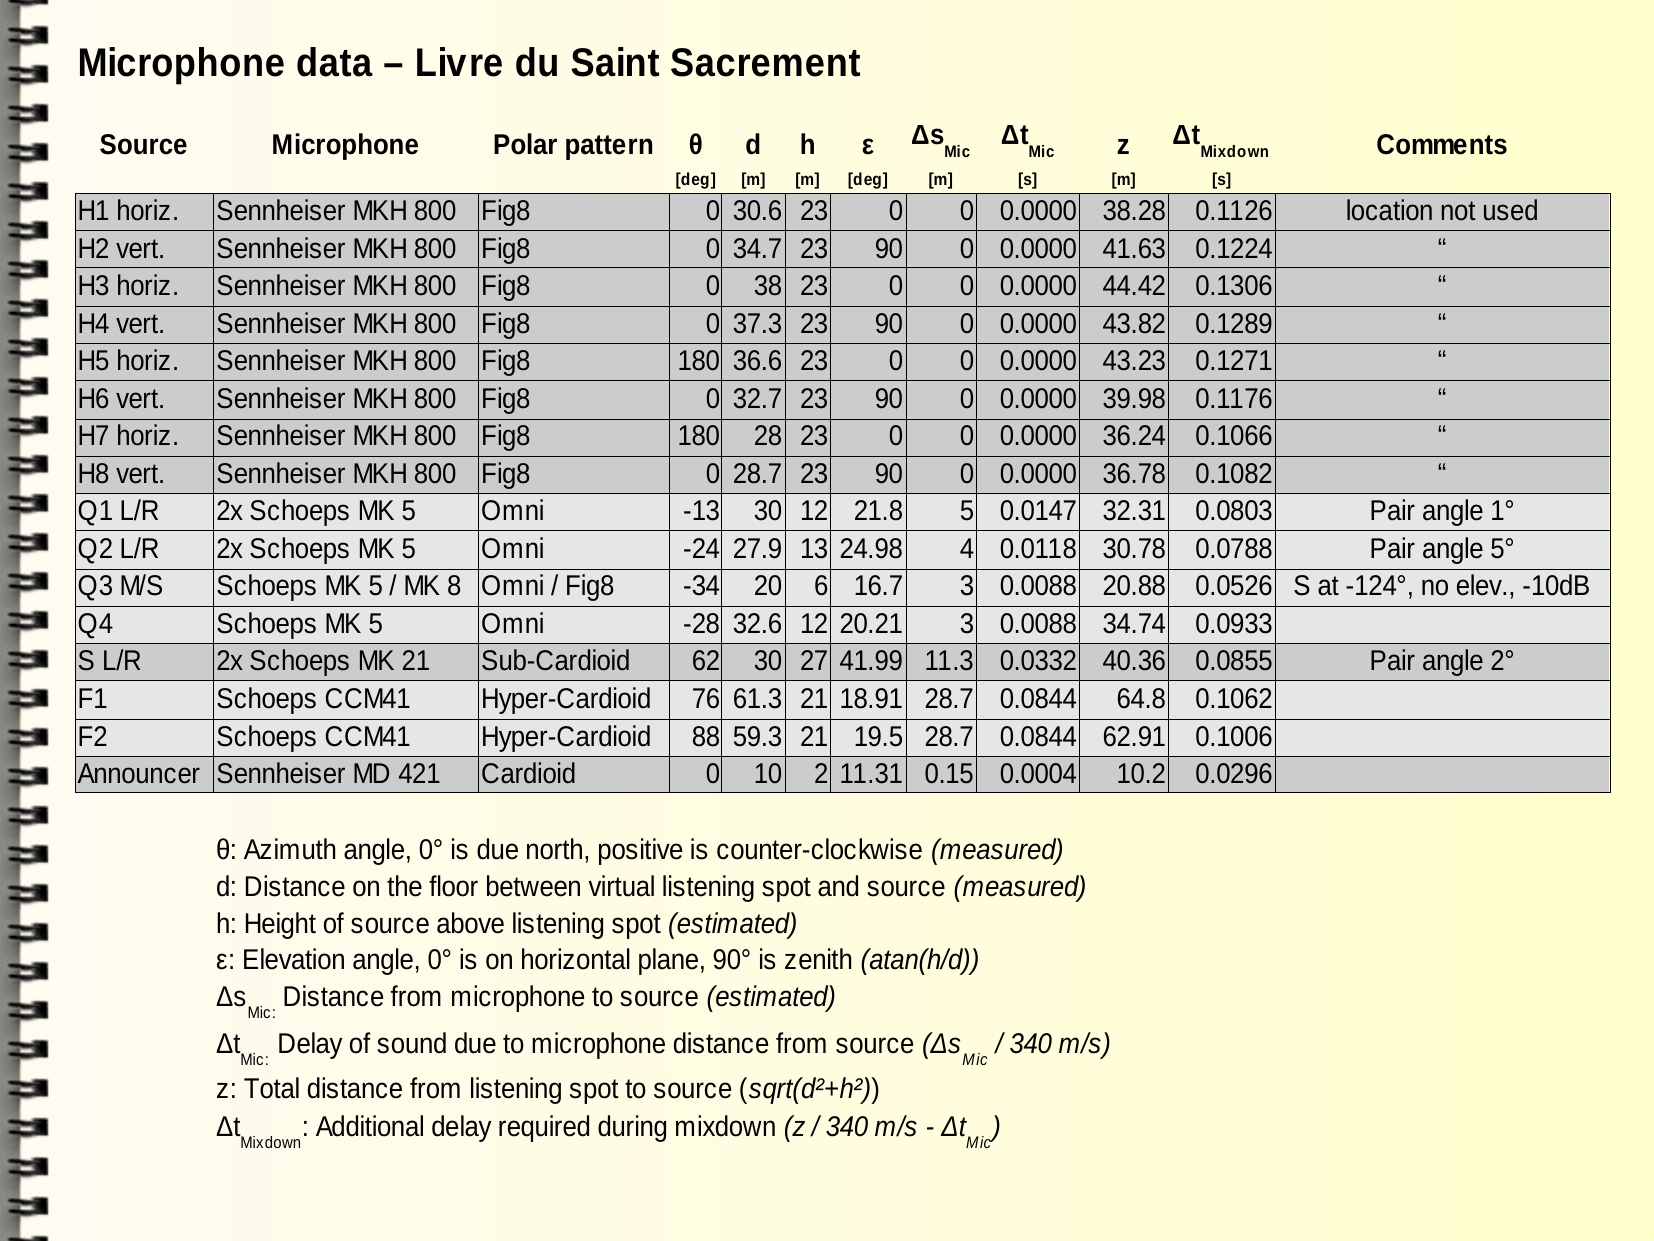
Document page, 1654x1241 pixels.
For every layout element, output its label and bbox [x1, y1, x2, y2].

picture [0, 0, 1654, 1241]
chart [75, 37, 1613, 1201]
